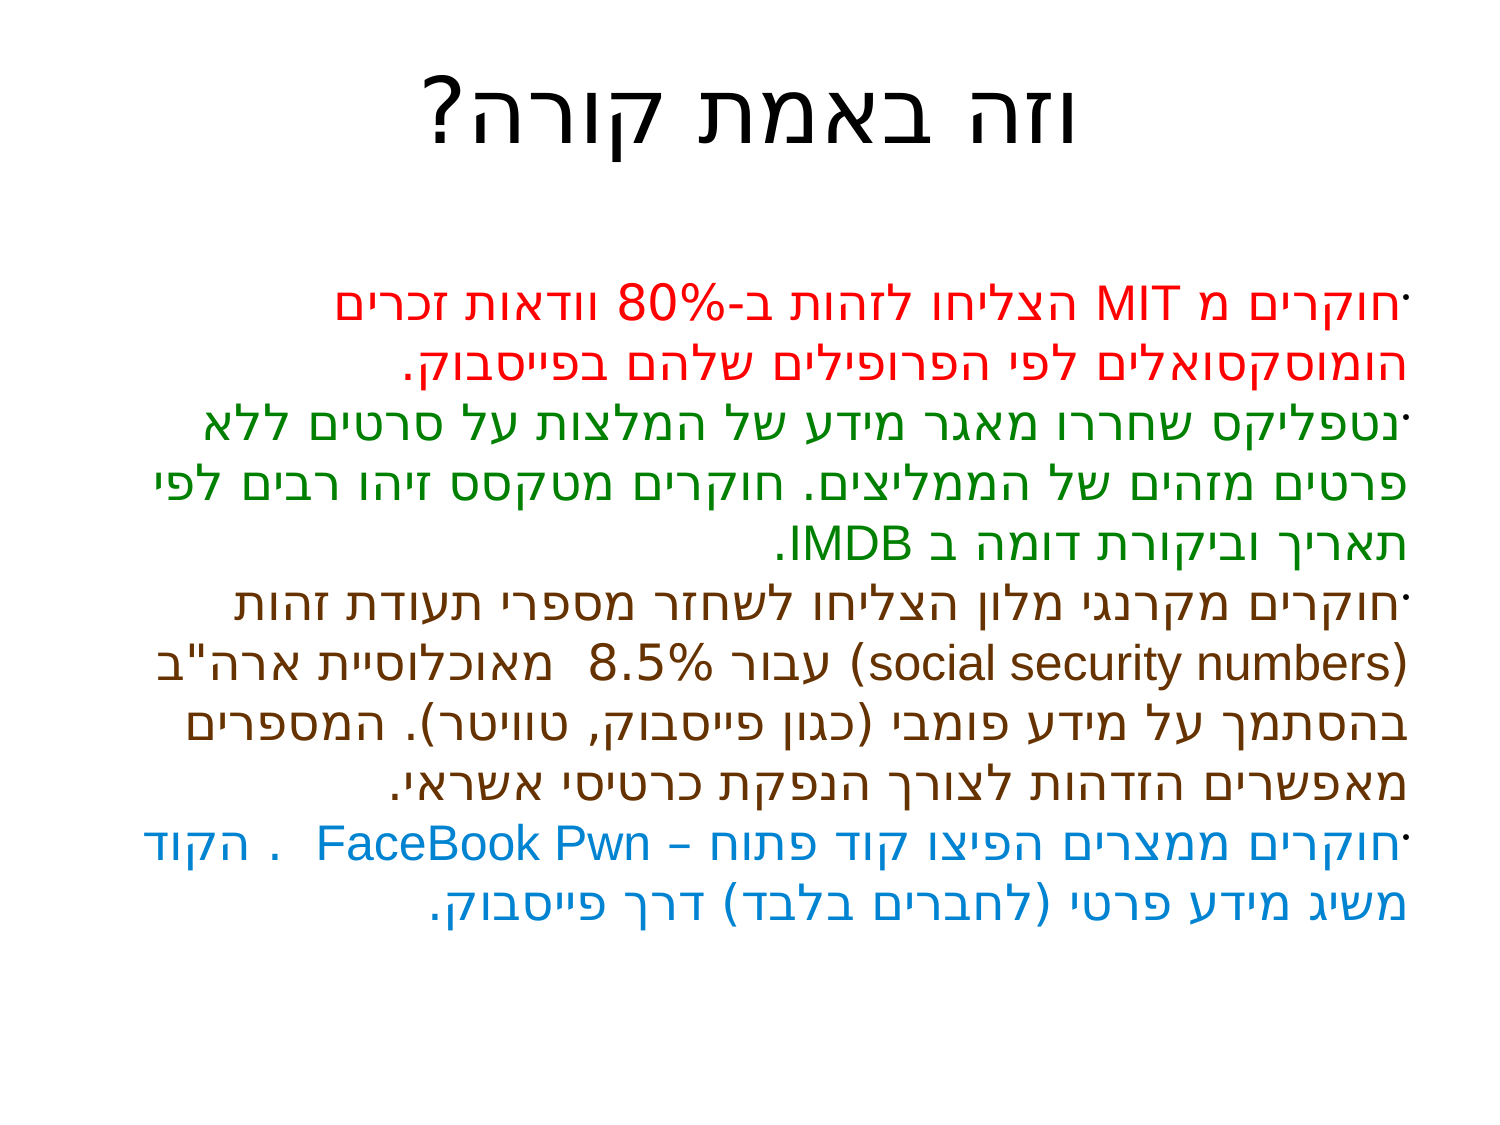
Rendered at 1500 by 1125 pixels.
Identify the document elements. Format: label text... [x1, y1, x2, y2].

text_box וזה באמת קורה? [75, 45, 1425, 233]
text_box חוקרים מ MIT הצליחו לזהות ב-80% וודאות זכרים הומוסקסואלים לפי הפרופילים שלהם בפייסבוק. נטפליקס שחררו מאגר מידע של המלצות על סרטים ללא פרטים מזהים של הממליצים. חוקרים מטקסס זיהו רבים לפי תאריך וביקורת דומה ב IMDB. חוקרים מקרנגי מלון הצליחו לשחזר מספרי תעודת זהות (social security numbers) עבור 8.5% מאוכלוסיית ארה"ב בהסתמך על מידע פומבי (כגון פייסבוק, טוויטר). המספרים מאפשרים הזדהות לצורך הנפקת כרטיסי אשראי. חוקרים ממצרים הפיצו קוד פתוח – FaceBook Pwn . הקוד משיג מידע פרטי (לחברים בלבד) דרך פייסבוק. [75, 262, 1425, 1005]
